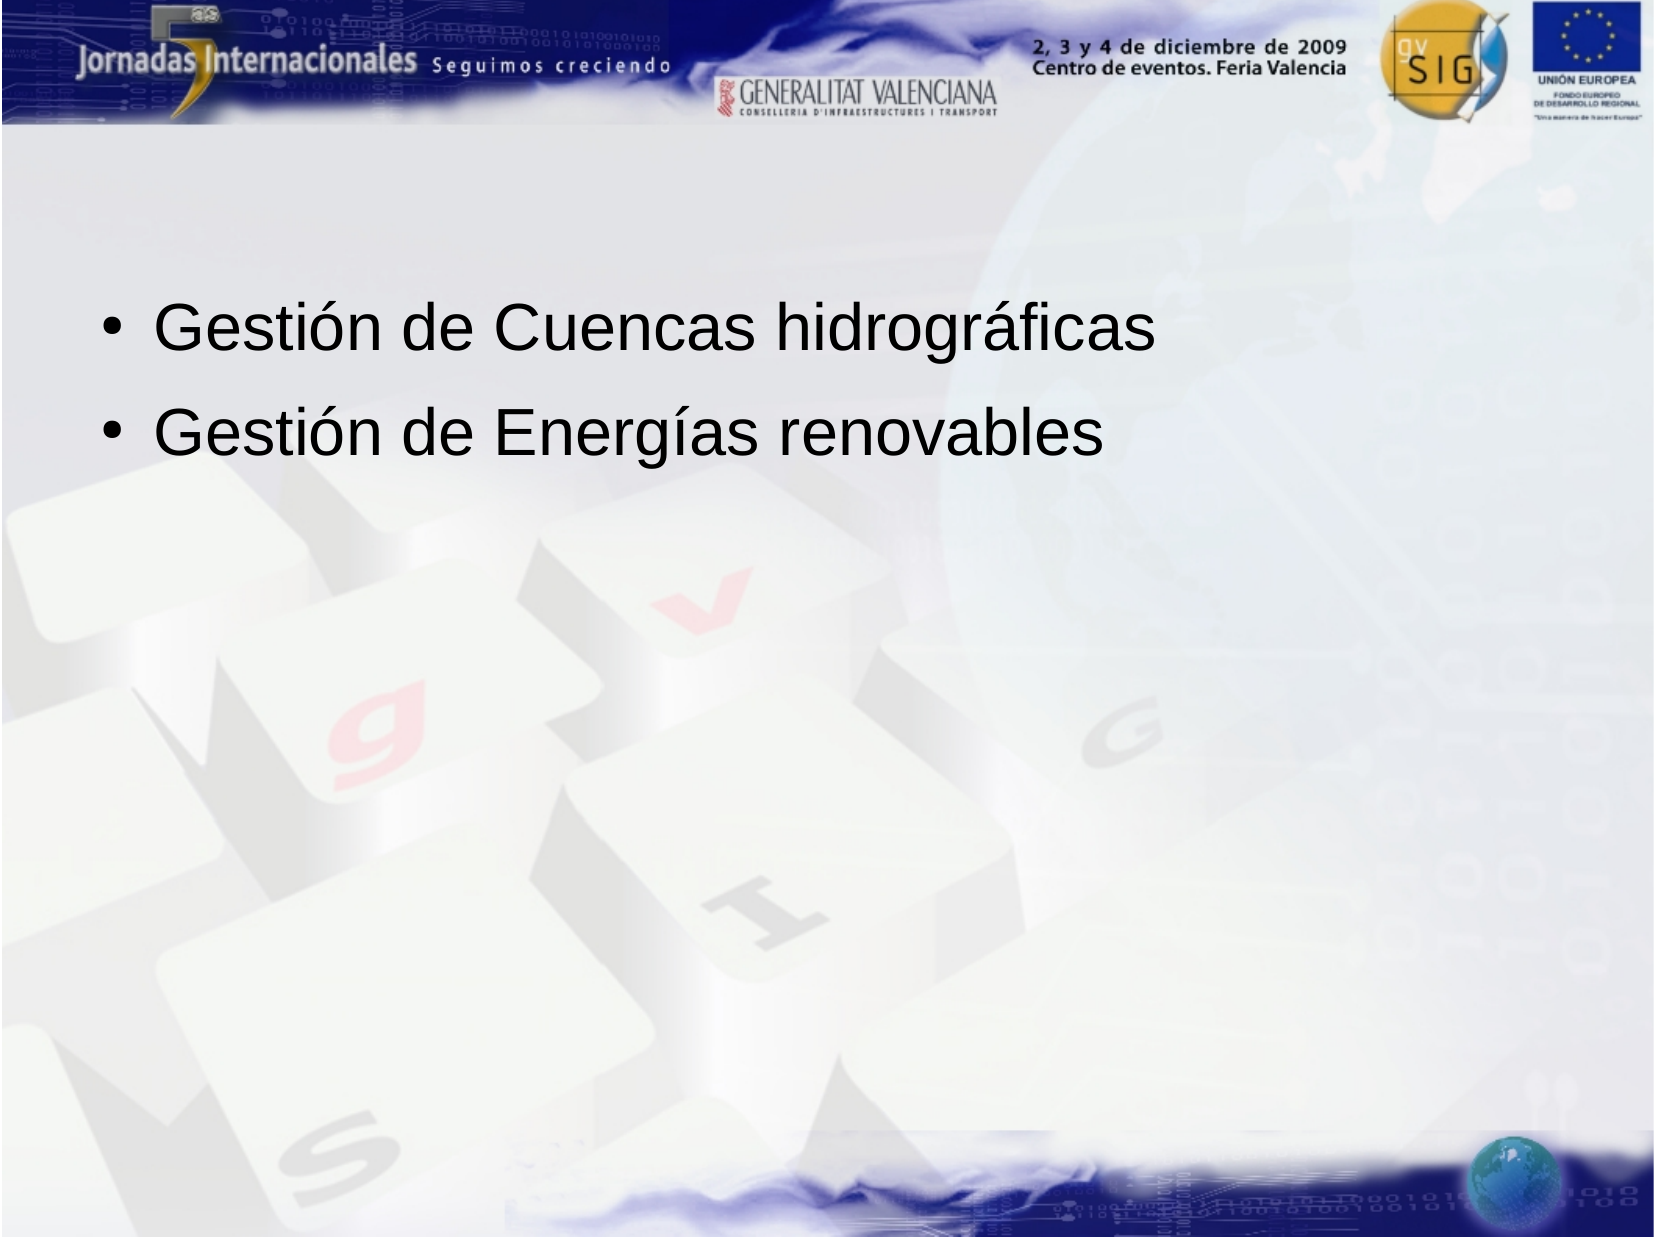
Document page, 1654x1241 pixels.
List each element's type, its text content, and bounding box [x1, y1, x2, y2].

list Gestión de Cuencas hidrográficas Gestión de Energías renovables [82, 290, 1571, 1094]
picture [2, 0, 1654, 1237]
